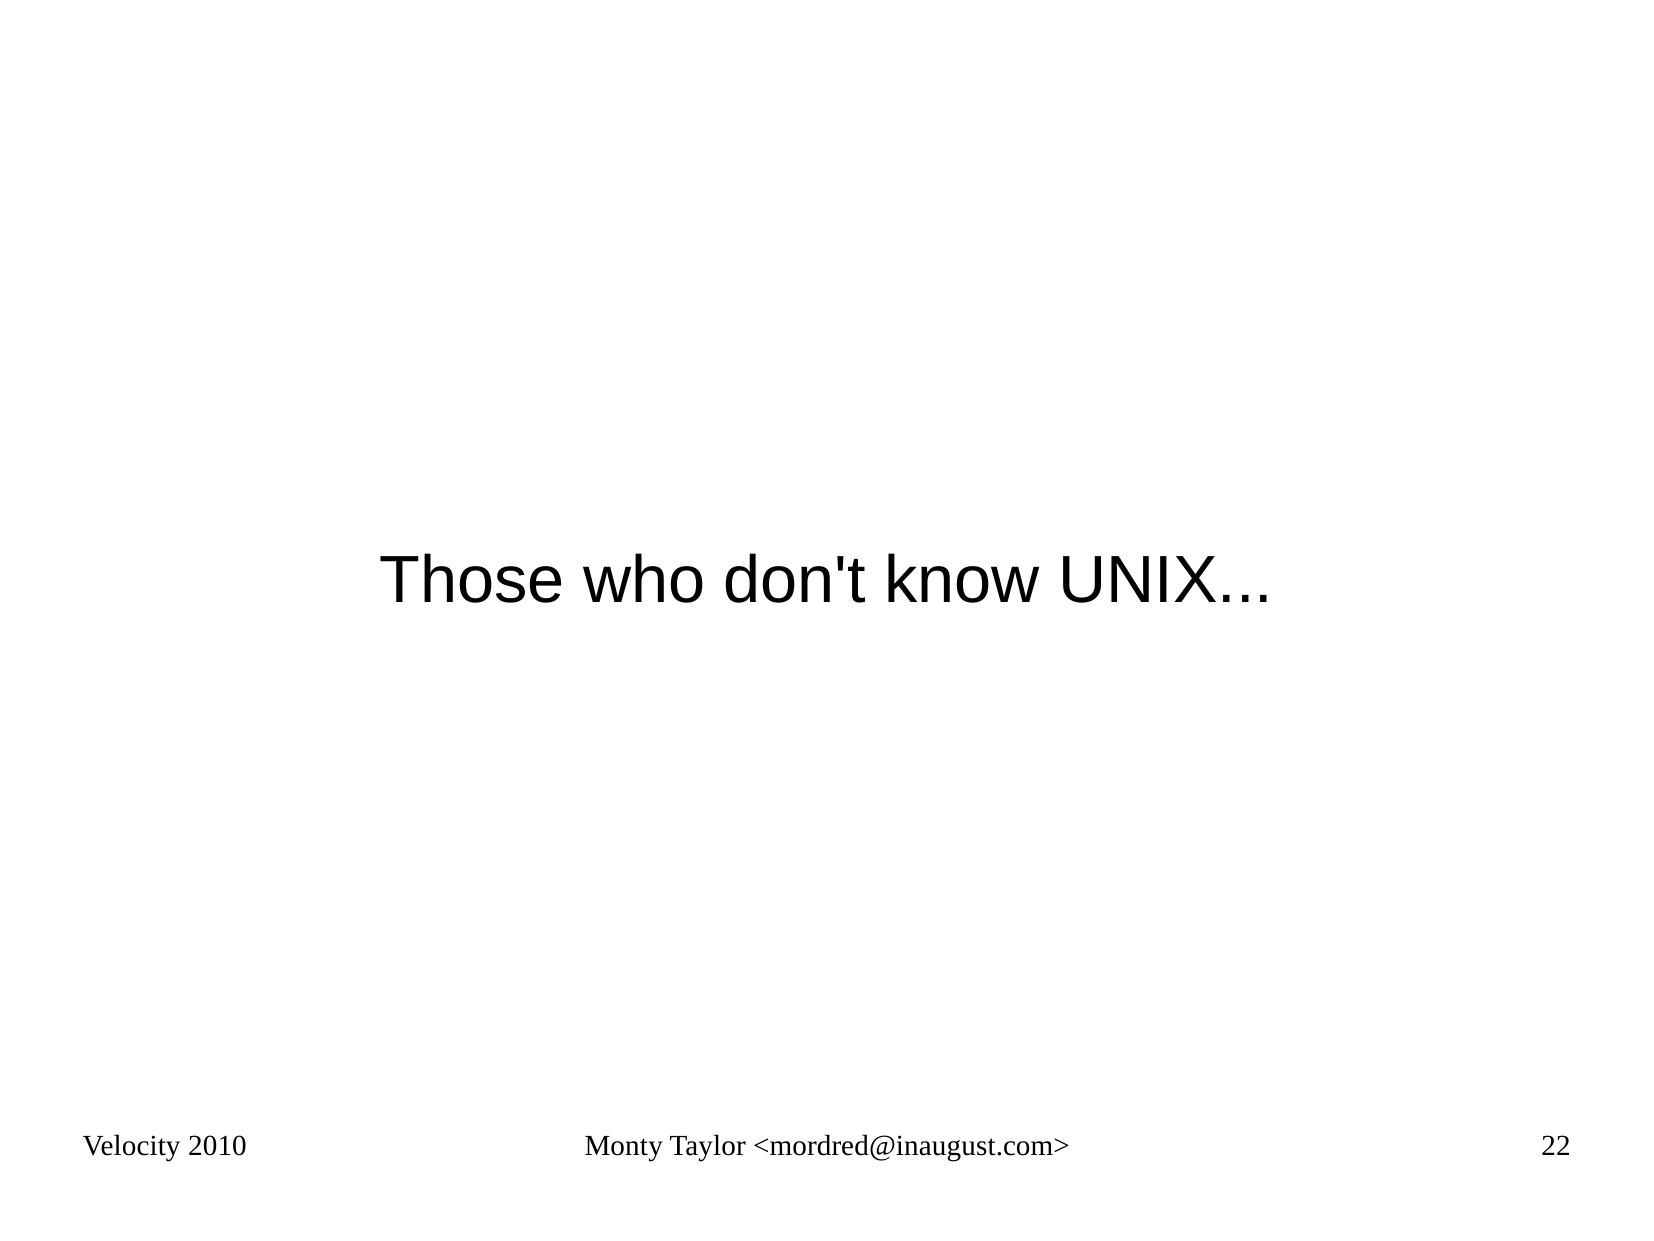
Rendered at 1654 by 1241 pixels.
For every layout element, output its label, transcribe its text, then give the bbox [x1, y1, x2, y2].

subtitle Those who don't know UNIX... [82, 56, 1571, 1102]
